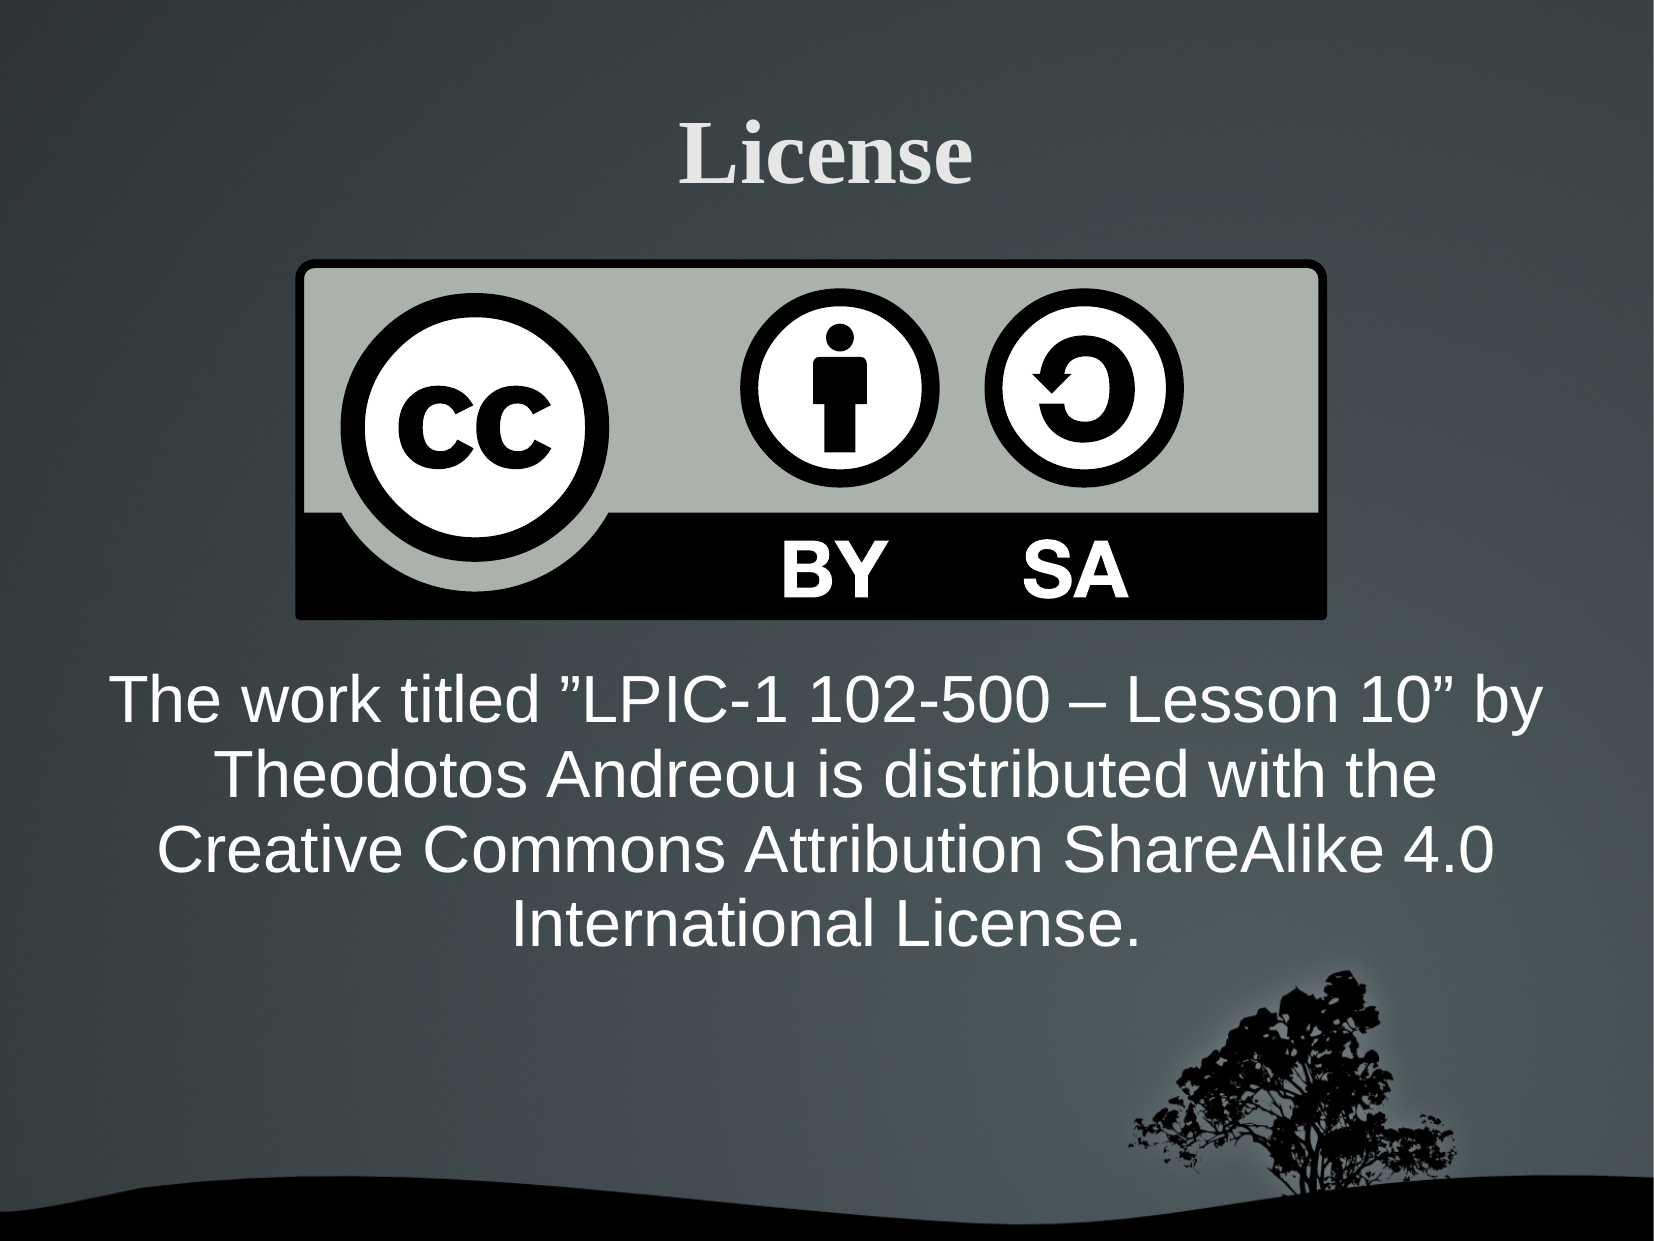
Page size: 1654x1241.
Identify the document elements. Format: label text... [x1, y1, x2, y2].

subtitle The work titled ”LPIC-1 102-500 – Lesson 10” by Theodotos Andreou is distributed with the Creative Commons Attribution ShareAlike 4.0 International License. [82, 290, 1571, 1109]
title License [82, 49, 1571, 257]
picture [0, 0, 1654, 1241]
